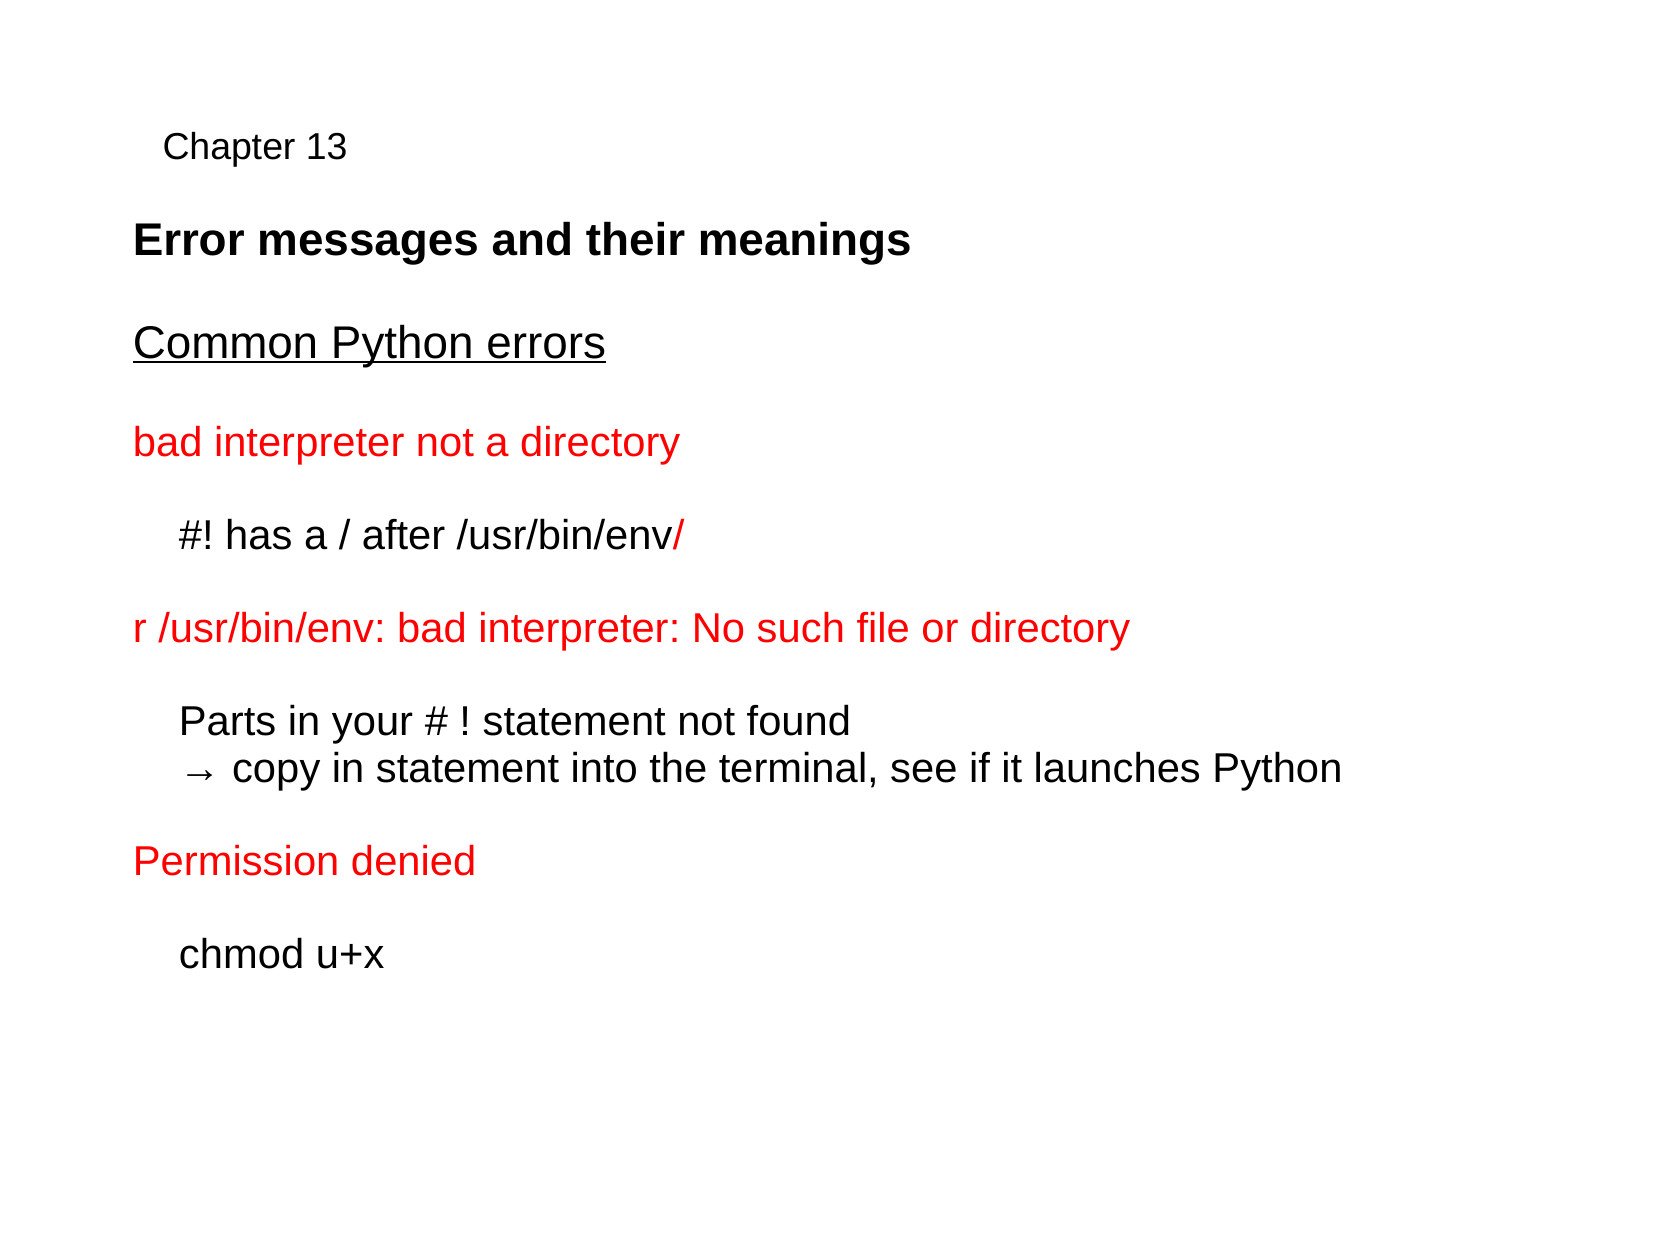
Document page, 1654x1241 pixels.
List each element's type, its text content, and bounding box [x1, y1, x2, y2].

text_box Error messages and their meanings Common Python errors bad interpreter not a directory #! has a / after /usr/bin/env/ r /usr/bin/env: bad interpreter: No such file or directory Parts in your # ! statement not found → copy in statement into the terminal, see if it launches Python Permission denied chmod u+x [118, 206, 1565, 1078]
text_box Chapter 13 [147, 118, 384, 175]
